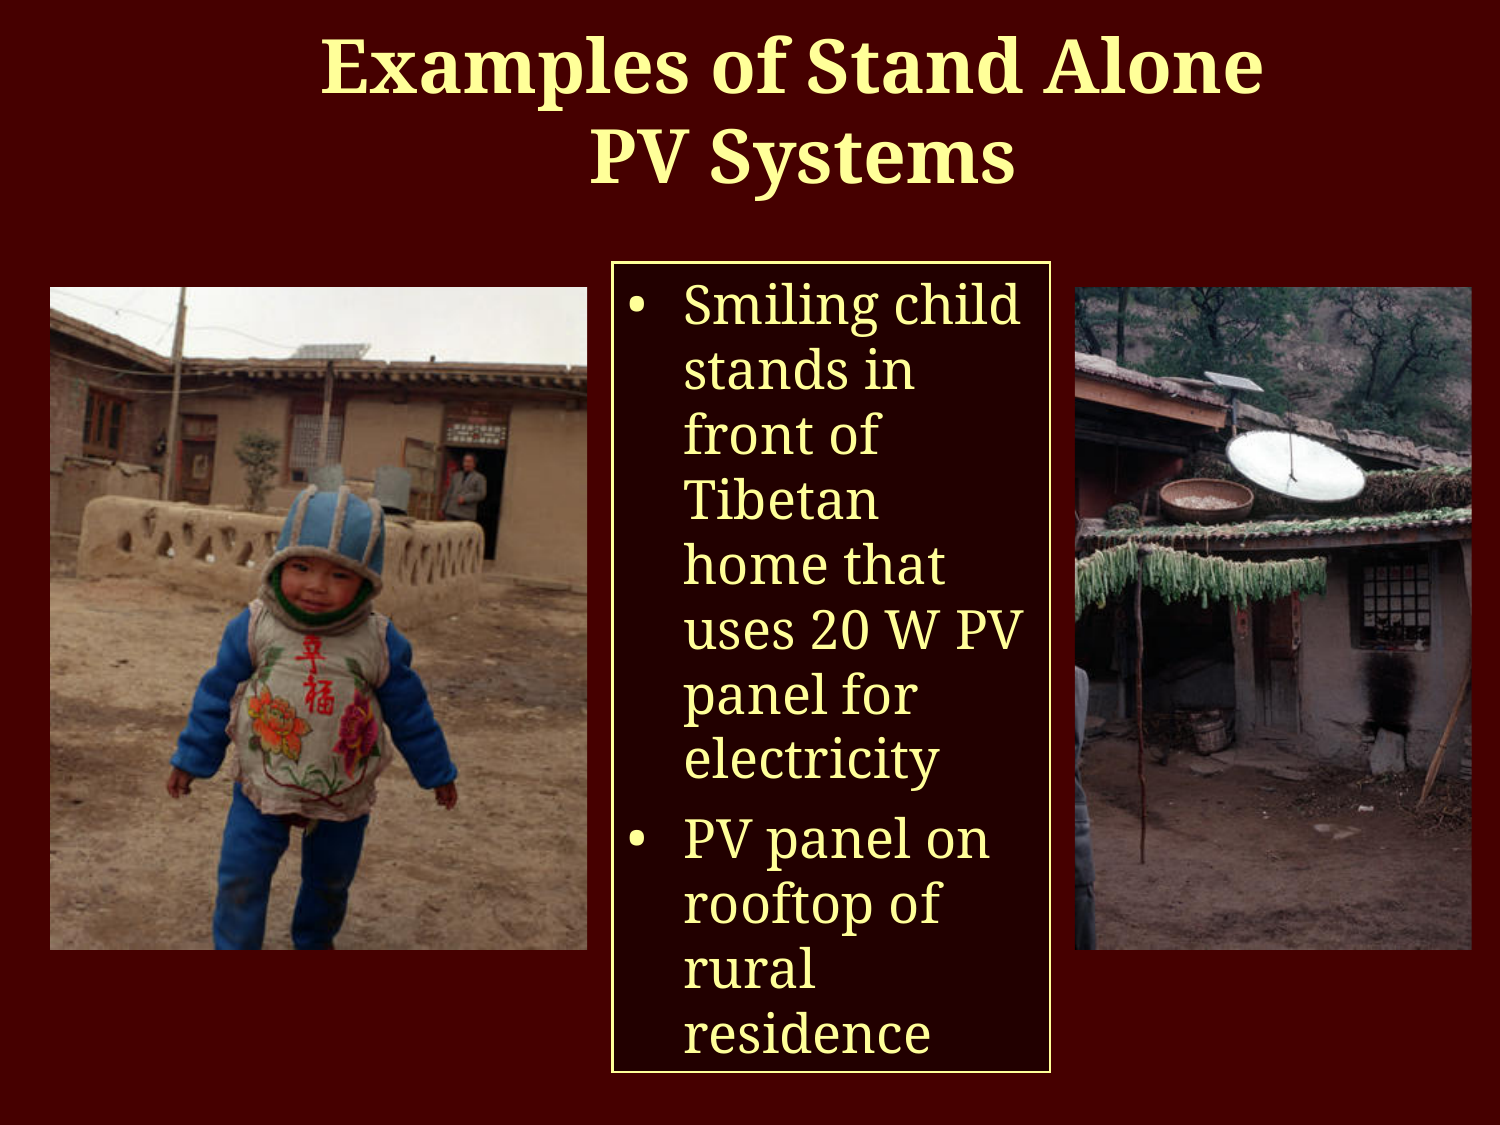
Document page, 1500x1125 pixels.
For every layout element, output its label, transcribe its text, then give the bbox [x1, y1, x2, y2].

picture [50, 287, 588, 951]
list Smiling child stands in front of Tibetan home that uses 20 W PV panel for electricity PV panel on rooftop of rural residence [612, 262, 1051, 1072]
picture [1074, 287, 1472, 951]
title Examples of Stand Alone PV Systems [225, 10, 1363, 207]
